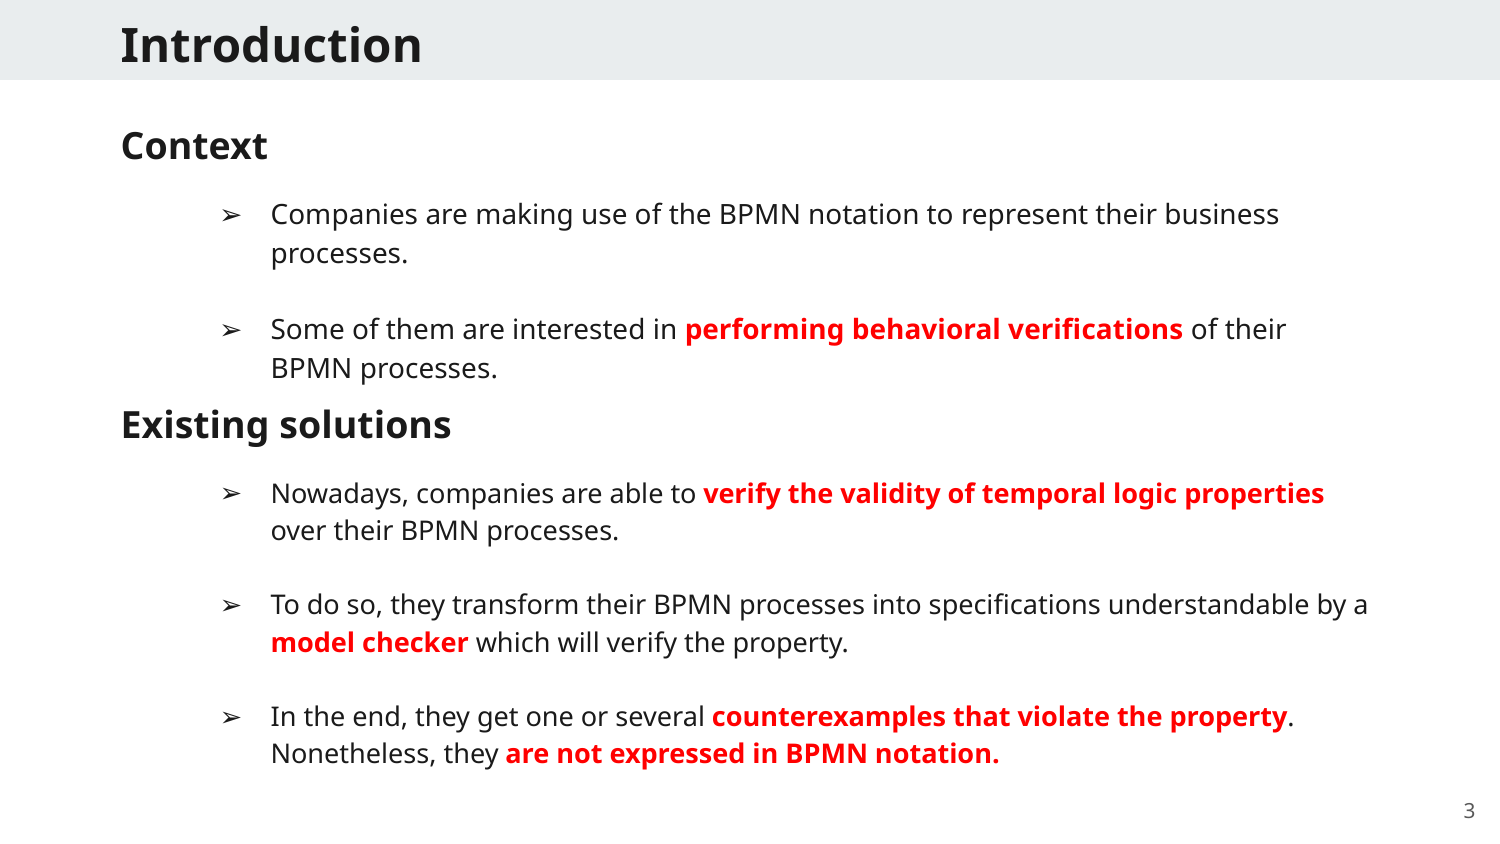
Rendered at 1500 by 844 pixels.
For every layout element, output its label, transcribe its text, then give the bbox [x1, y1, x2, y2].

title Introduction [105, 0, 1367, 88]
list Context Companies are making use of the BPMN notation to represent their business processes. Some of them are interested in performing behavioral verifications of their BPMN processes. [105, 99, 1367, 379]
list Existing solutions Nowadays, companies are able to verify the validity of temporal logic properties over their BPMN processes. To do so, they transform their BPMN processes into specifications understandable by a model checker which will verify the property. In the end, they get one or several counterexamples that violate the property. Nonetheless, they are not expressed in BPMN notation. [105, 379, 1395, 820]
slide_number <numéro> [1400, 779, 1491, 844]
